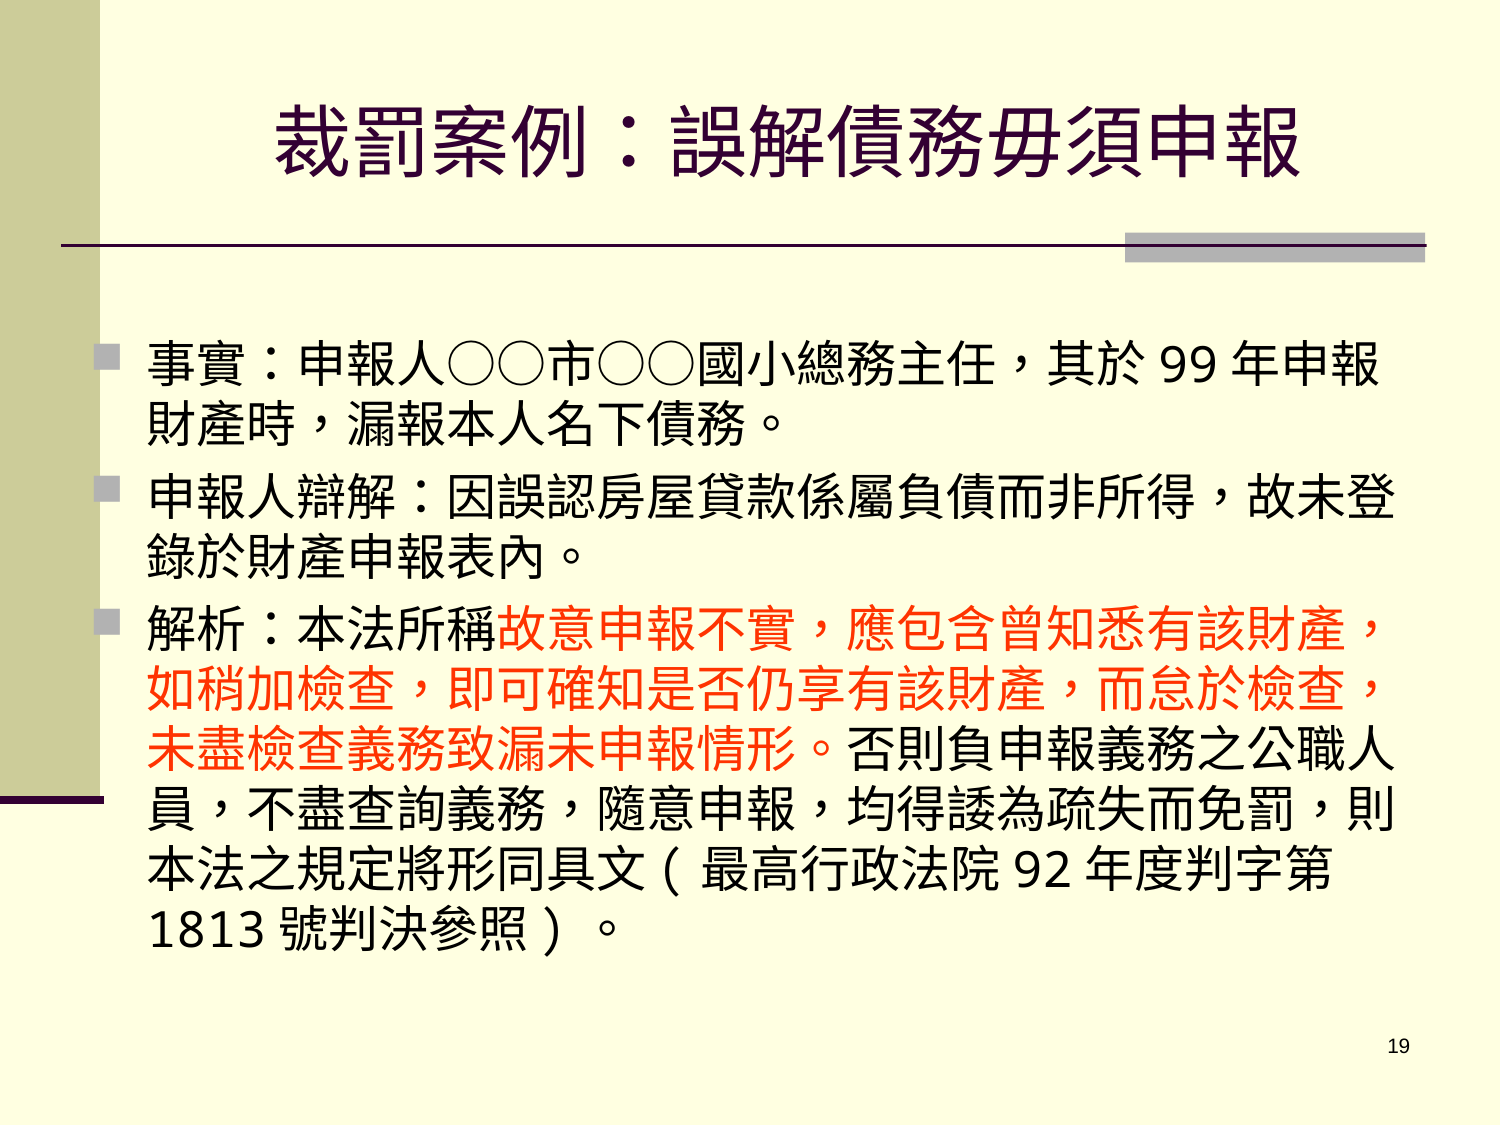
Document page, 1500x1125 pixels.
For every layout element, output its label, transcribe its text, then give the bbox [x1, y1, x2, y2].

title 裁罰案例：誤解債務毋須申報 [150, 45, 1426, 234]
text_box <編號> [1112, 1025, 1426, 1101]
list 事實：申報人○○市○○國小總務主任，其於99年申報財產時，漏報本人名下債務。 申報人辯解：因誤認房屋貸款係屬負債而非所得，故未登錄於財產申報表內。 解析：本法所稱故意申報不實，應包含曾知悉有該財產，如稍加檢查，即可確知是否仍享有該財產，而怠於檢查，未盡檢查義務致漏未申報情形。否則負申報義務之公職人員，不盡查詢義務，隨意申報，均得諉為疏失而免罰，則本法之規定將形同具文(最高行政法院92年度判字第1813號判決參照)。 [75, 324, 1426, 1024]
